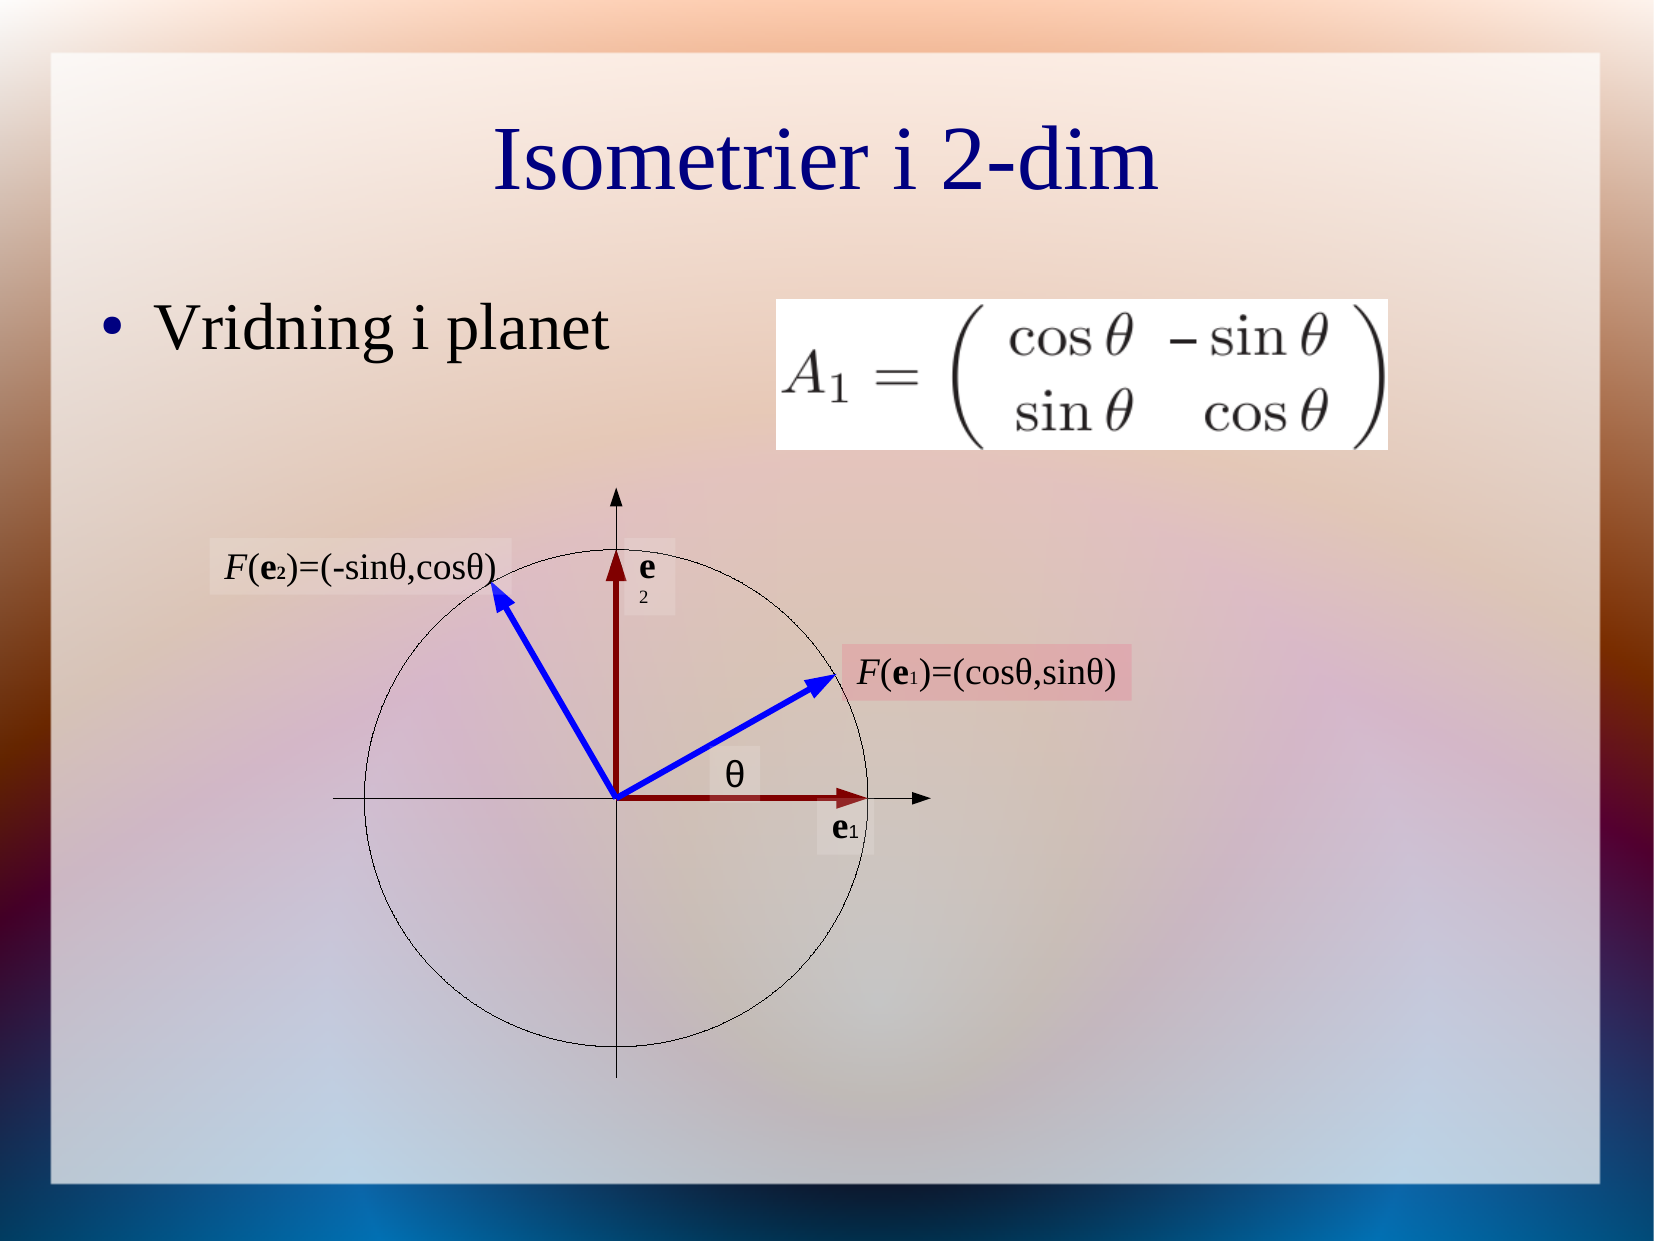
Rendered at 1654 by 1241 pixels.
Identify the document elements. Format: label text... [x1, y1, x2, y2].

picture [0, 0, 1654, 1241]
list Vridning i planet [82, 290, 1571, 1019]
title Isometrier i 2-dim [82, 55, 1571, 263]
